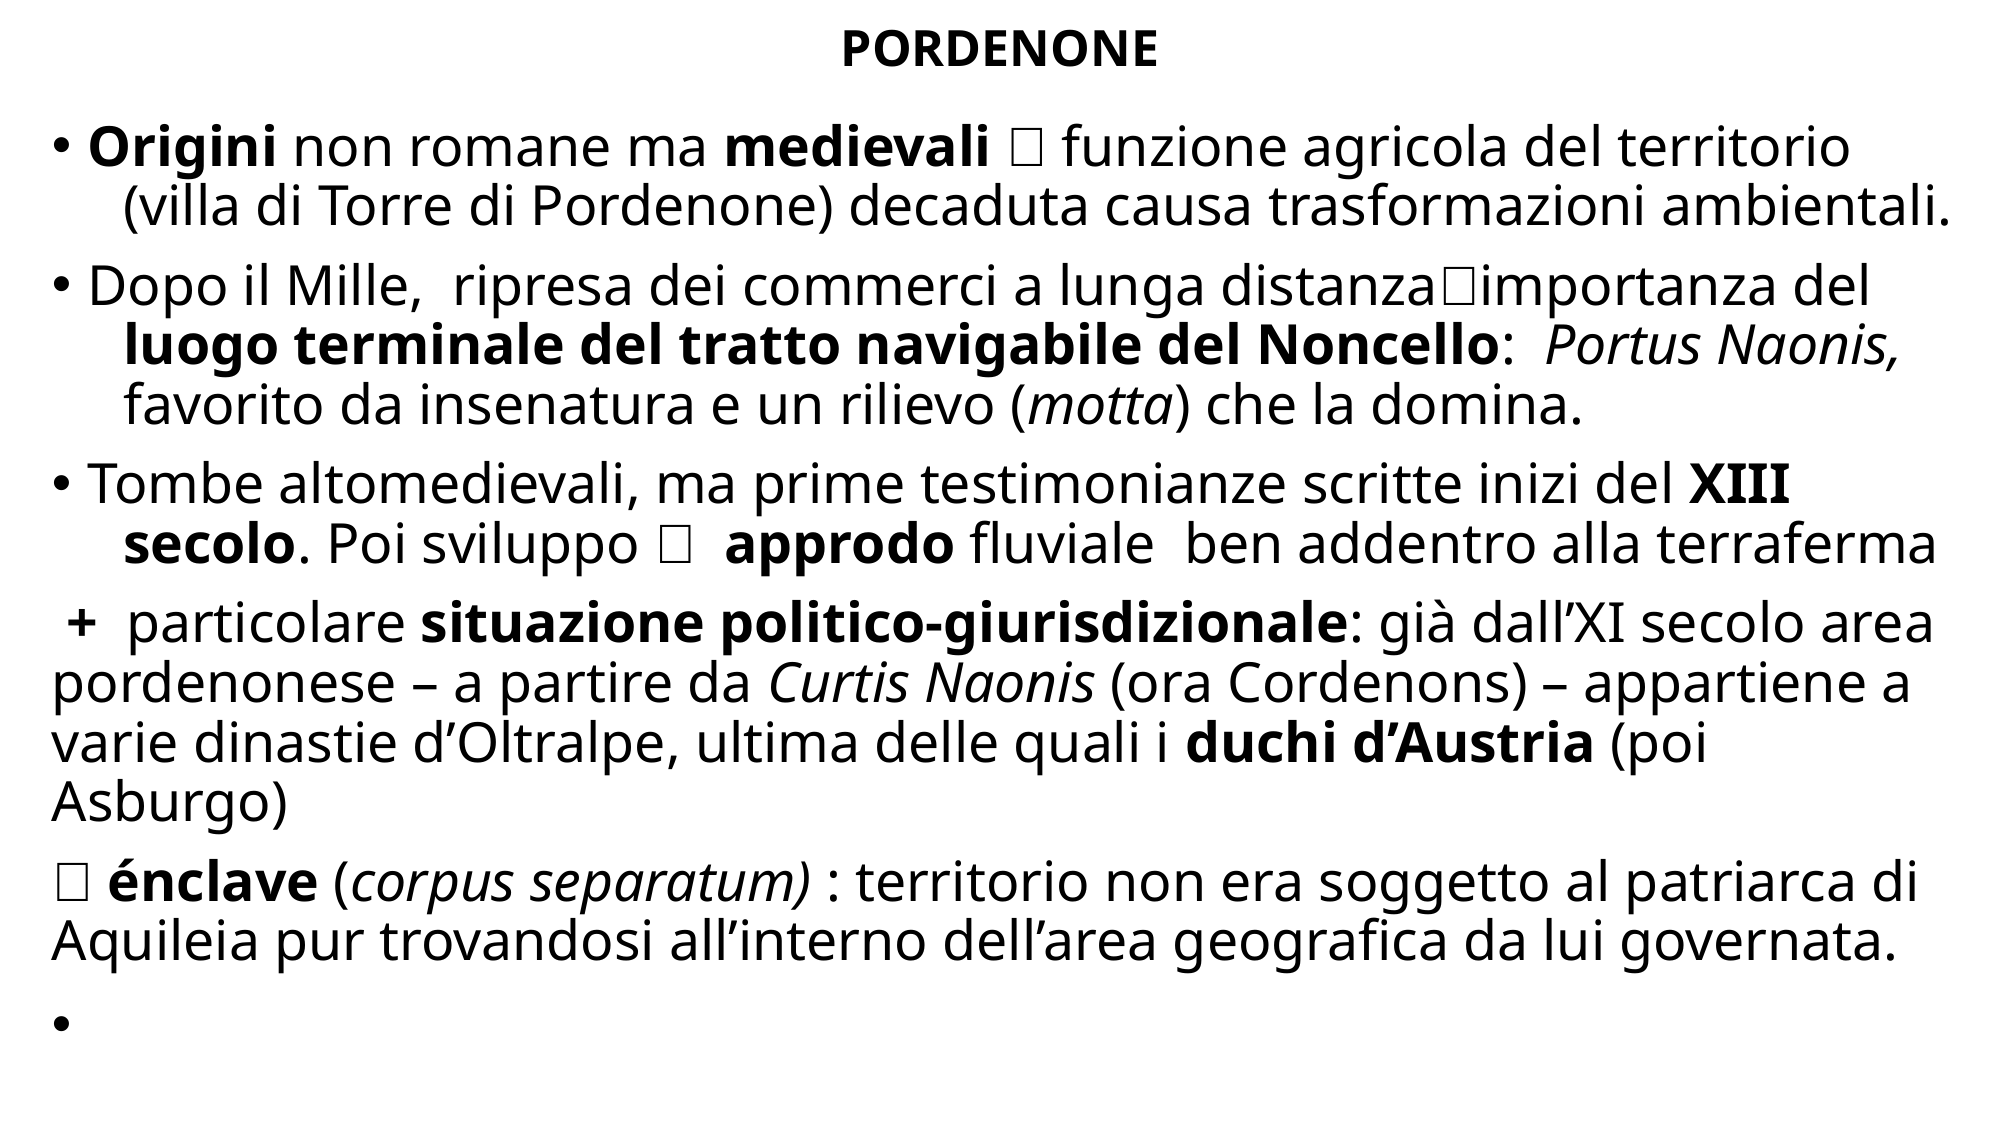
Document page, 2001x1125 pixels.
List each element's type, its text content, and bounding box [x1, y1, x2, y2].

list Origini non romane ma medievali  funzione agricola del territorio (villa di Torre di Pordenone) decaduta causa trasformazioni ambientali. Dopo il Mille, ripresa dei commerci a lunga distanzaimportanza del luogo terminale del tratto navigabile del Noncello: Portus Naonis, favorito da insenatura e un rilievo (motta) che la domina. Tombe altomedievali, ma prime testimonianze scritte inizi del XIII secolo. Poi sviluppo  approdo fluviale ben addentro alla terraferma + particolare situazione politico-giurisdizionale: già dall’XI secolo area pordenonese – a partire da Curtis Naonis (ora Cordenons) – appartiene a varie dinastie d’Oltralpe, ultima delle quali i duchi d’Austria (poi Asburgo)  énclave (corpus separatum) : territorio non era soggetto al patriarca di Aquileia pur trovandosi all’interno dell’area geografica da lui governata. [36, 110, 1974, 1125]
title PORDENONE [137, 16, 1863, 86]
